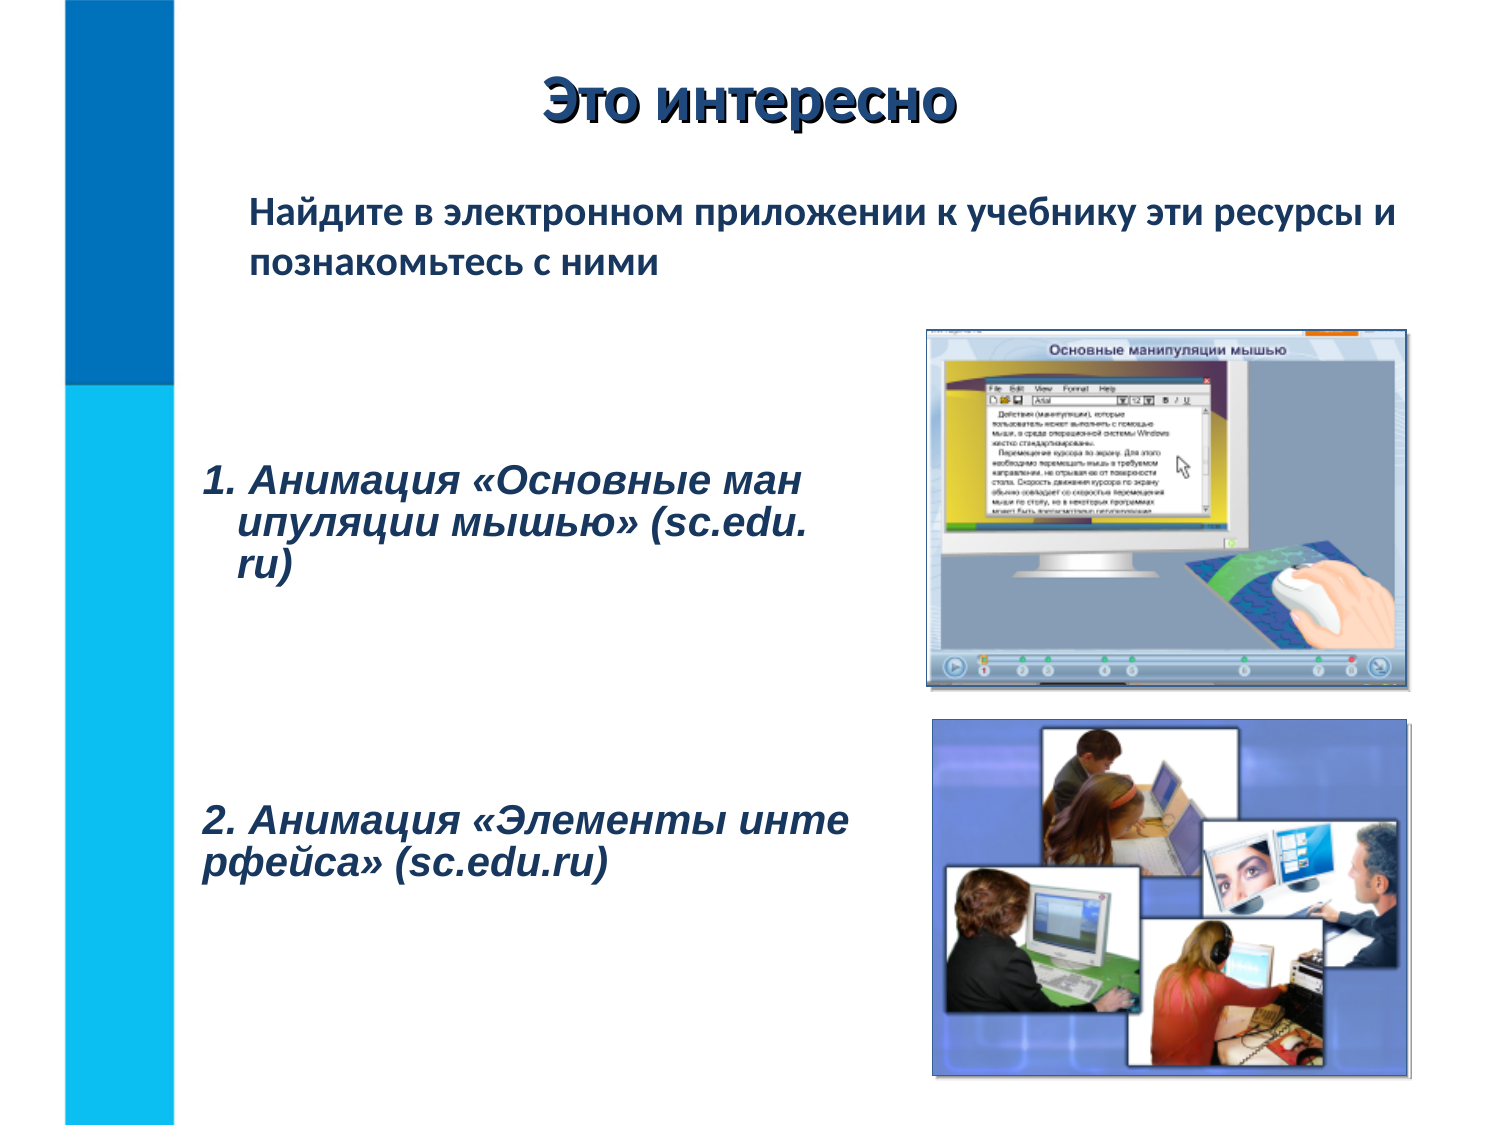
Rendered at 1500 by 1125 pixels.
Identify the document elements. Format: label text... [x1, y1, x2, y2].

title Это интересно [75, 0, 1426, 188]
text_box Анимация «Основные манипуляции мышью» (sc.edu.ru) [187, 445, 833, 511]
picture [0, 0, 1500, 1125]
text_box 2. Анимация «Элементы интерфейса» (sc.edu.ru) [187, 785, 880, 851]
text_box Найдите в электронном приложении к учебнику эти ресурсы и познакомьтесь с ними [234, 175, 1454, 292]
